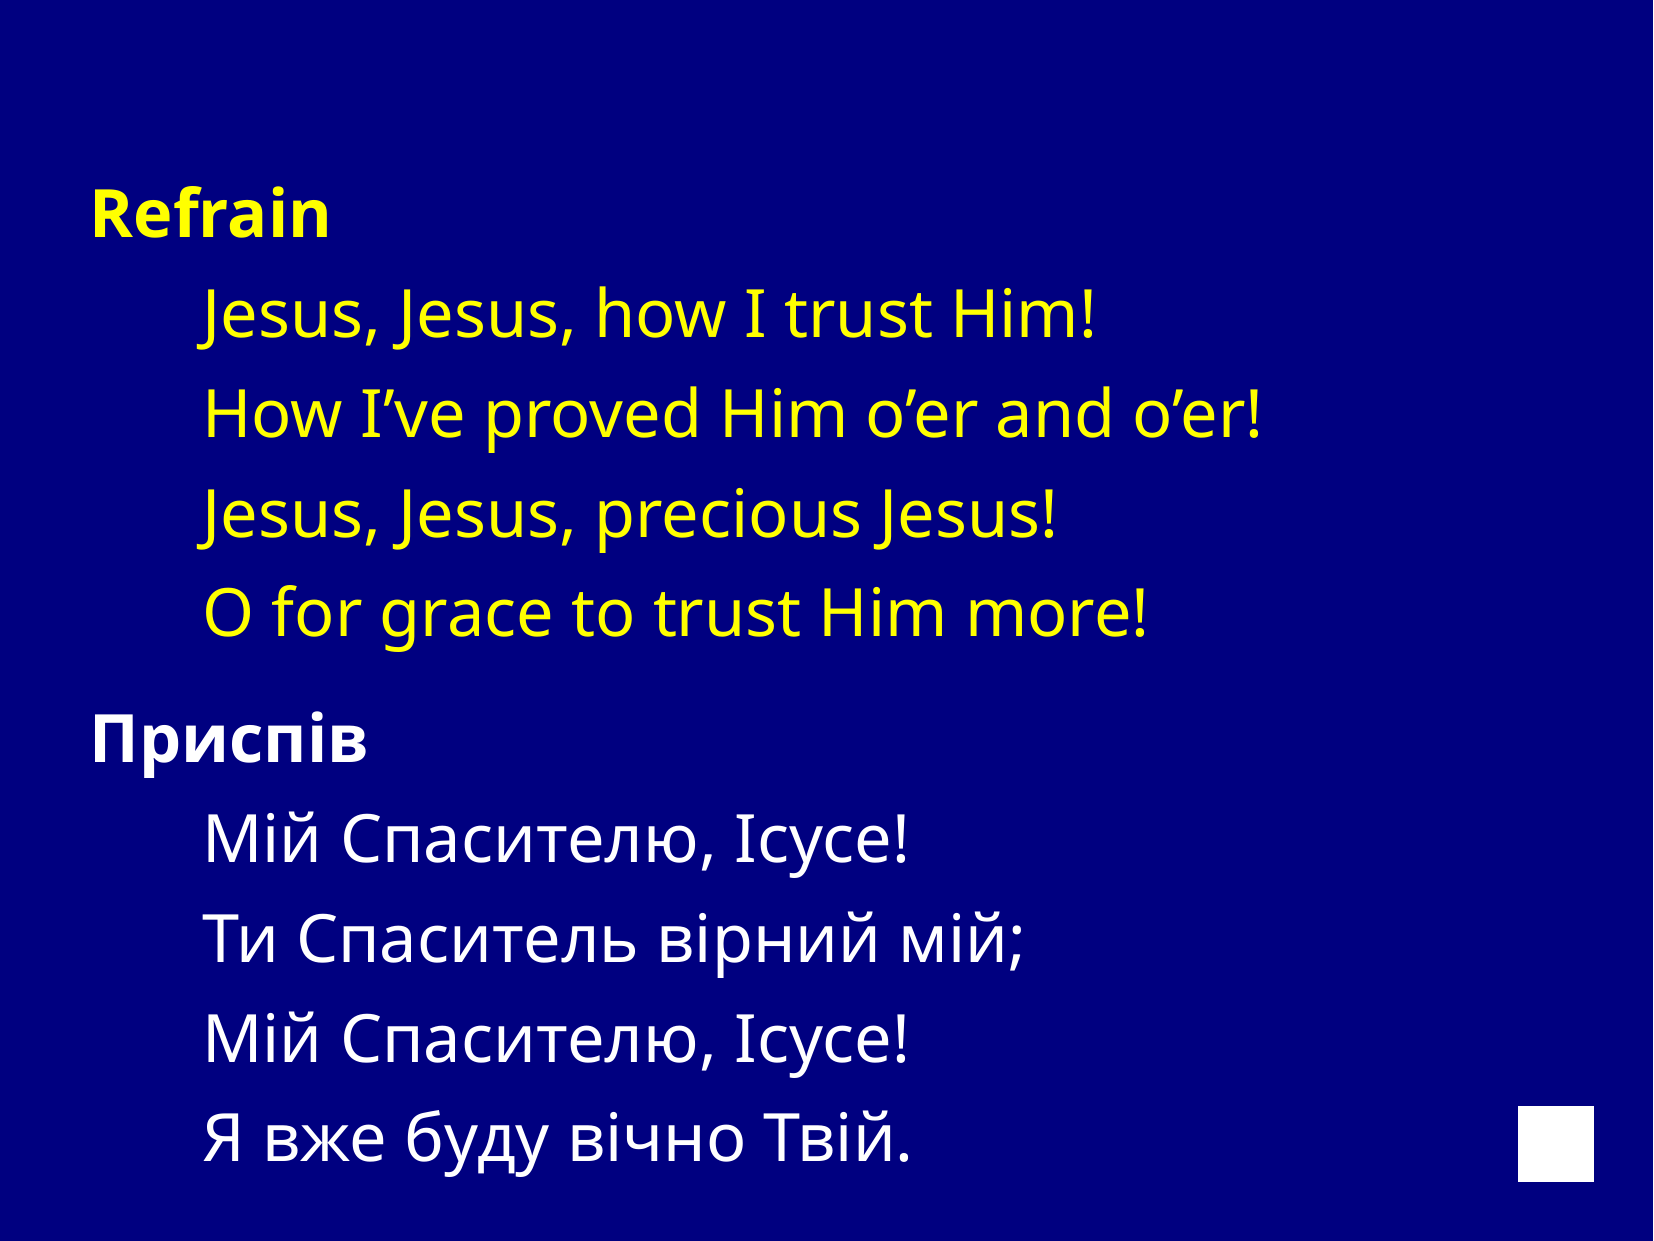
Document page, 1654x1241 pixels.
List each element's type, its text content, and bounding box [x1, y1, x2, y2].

text_box [1518, 1106, 1594, 1182]
text_box Refrain Jesus, Jesus, how I trust Him! How I’ve proved Him o’er and o’er! Jesus, Jesus, precious Jesus! O for grace to trust Him more! [75, 150, 1576, 638]
text_box Приспів Мій Спасителю, Ісусе! Ти Спаситель вірний мій; Мій Спасителю, Ісусе! Я вже буду вічно Твій. [75, 675, 1576, 1163]
